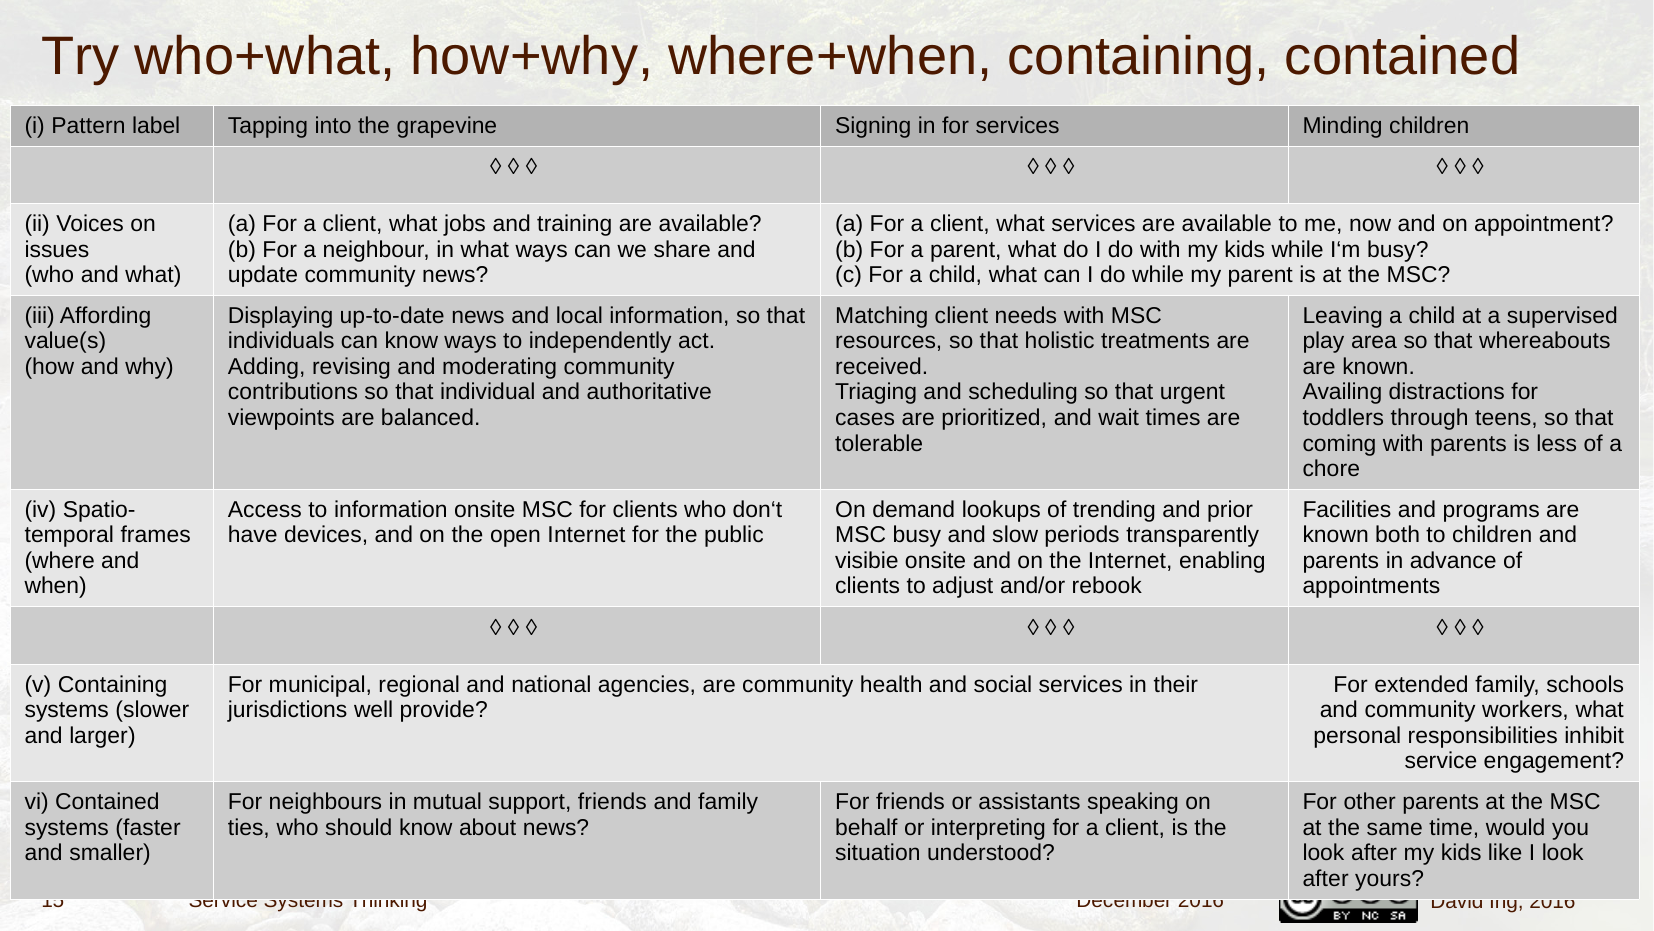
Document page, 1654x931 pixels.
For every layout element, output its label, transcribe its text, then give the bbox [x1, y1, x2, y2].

table_cell (ii) Voices on issues (who and what) [11, 204, 213, 295]
table_cell (a) For a client, what services are available to me, now and on appointment? (b) For a parent, what do I do with my kids while I‘m busy? (c) For a child, what can I do while my parent is at the MSC? [821, 204, 1639, 295]
table_cell (iv) Spatio-temporal frames (where and when) [11, 490, 213, 606]
table_header (i) Pattern label [11, 106, 213, 146]
table_cell ◊ ◊ ◊ [821, 147, 1288, 203]
table_cell [11, 147, 213, 203]
table_cell vi) Contained systems (faster and smaller) [11, 782, 213, 899]
table_cell ◊ ◊ ◊ [214, 147, 820, 203]
picture [0, 0, 1654, 931]
table_cell (a) For a client, what jobs and training are available? (b) For a neighbour, in what ways can we share and update community news? [214, 204, 820, 295]
table_cell ◊ ◊ ◊ [1289, 607, 1639, 664]
table_cell For other parents at the MSC at the same time, would you look after my kids like I look after yours? [1289, 782, 1639, 899]
table_cell For municipal, regional and national agencies, are community health and social services in their jurisdictions well provide? [214, 665, 1288, 781]
table_cell On demand lookups of trending and prior MSC busy and slow periods transparently visibie onsite and on the Internet, enabling clients to adjust and/or rebook [821, 490, 1288, 606]
table_cell (iii) Affording value(s) (how and why) [11, 296, 213, 489]
table_header Minding children [1289, 106, 1639, 146]
table_header Signing in for services [821, 106, 1288, 146]
table_cell ◊ ◊ ◊ [214, 607, 820, 664]
table_cell Matching client needs with MSC resources, so that holistic treatments are received. Triaging and scheduling so that urgent cases are prioritized, and wait times are tolerable [821, 296, 1288, 489]
table_cell ◊ ◊ ◊ [821, 607, 1288, 664]
table_cell Facilities and programs are known both to children and parents in advance of appointments [1289, 490, 1639, 606]
table_cell For extended family, schools and community workers, what personal responsibilities inhibit service engagement? [1289, 665, 1639, 781]
table_header Tapping into the grapevine [214, 106, 820, 146]
title Try who+what, how+why, where+when, containing, contained [41, 30, 1613, 105]
table_cell Leaving a child at a supervised play area so that whereabouts are known. Availing distractions for toddlers through teens, so that coming with parents is less of a chore [1289, 296, 1639, 489]
table_cell (v) Containing systems (slower and larger) [11, 665, 213, 781]
table_cell For friends or assistants speaking on behalf or interpreting for a client, is the situation understood? [821, 782, 1288, 899]
table_cell For neighbours in mutual support, friends and family ties, who should know about news? [214, 782, 820, 899]
table_cell [11, 607, 213, 664]
table_cell Access to information onsite MSC for clients who don‘t have devices, and on the open Internet for the public [214, 490, 820, 606]
table_cell ◊ ◊ ◊ [1289, 147, 1639, 203]
table_cell Displaying up-to-date news and local information, so that individuals can know ways to independently act. Adding, revising and moderating community contributions so that individual and authoritative viewpoints are balanced. [214, 296, 820, 489]
